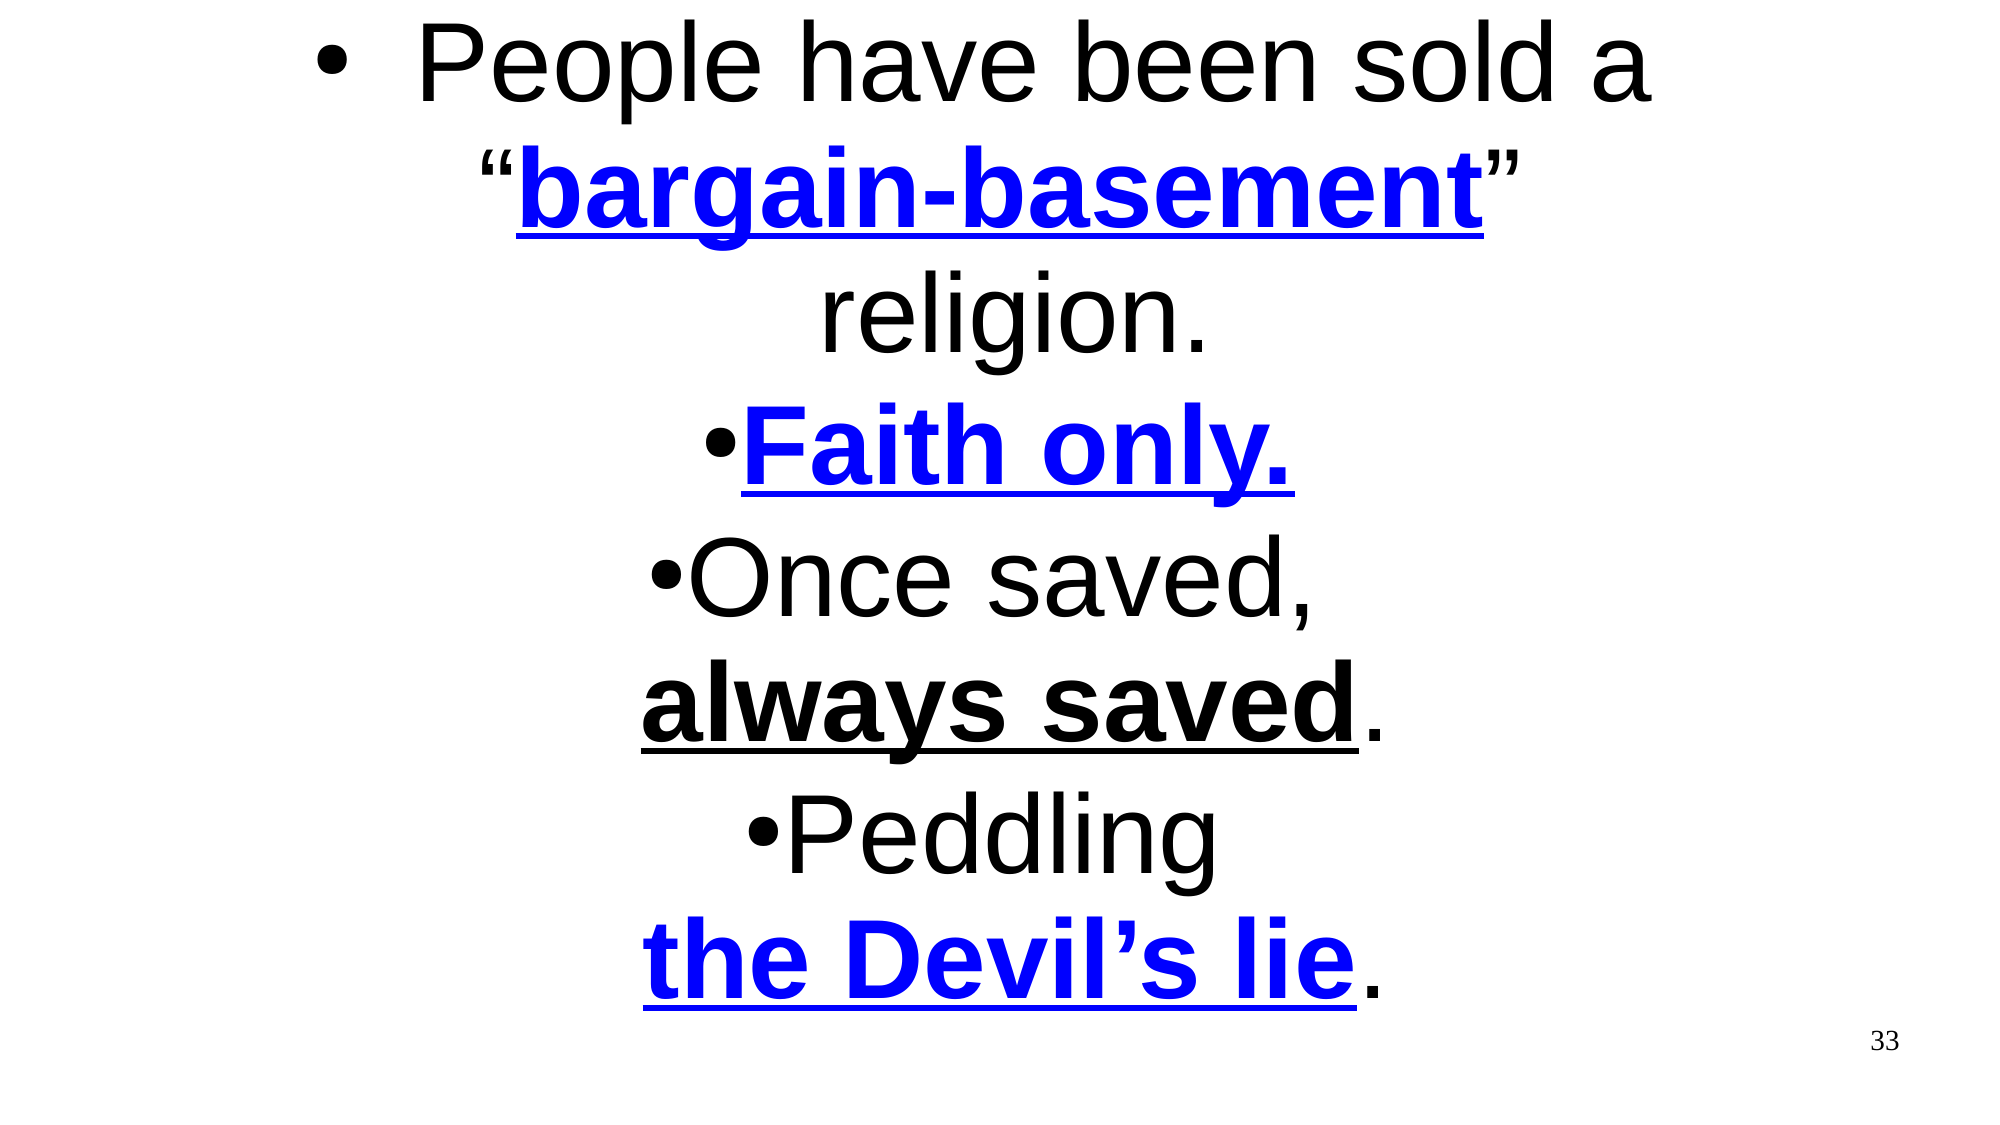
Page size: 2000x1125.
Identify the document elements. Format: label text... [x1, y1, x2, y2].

list People have been sold a “bargain-basement” religion. Faith only. Once saved, always saved. Peddling the Devil’s lie. [0, 0, 1996, 1123]
